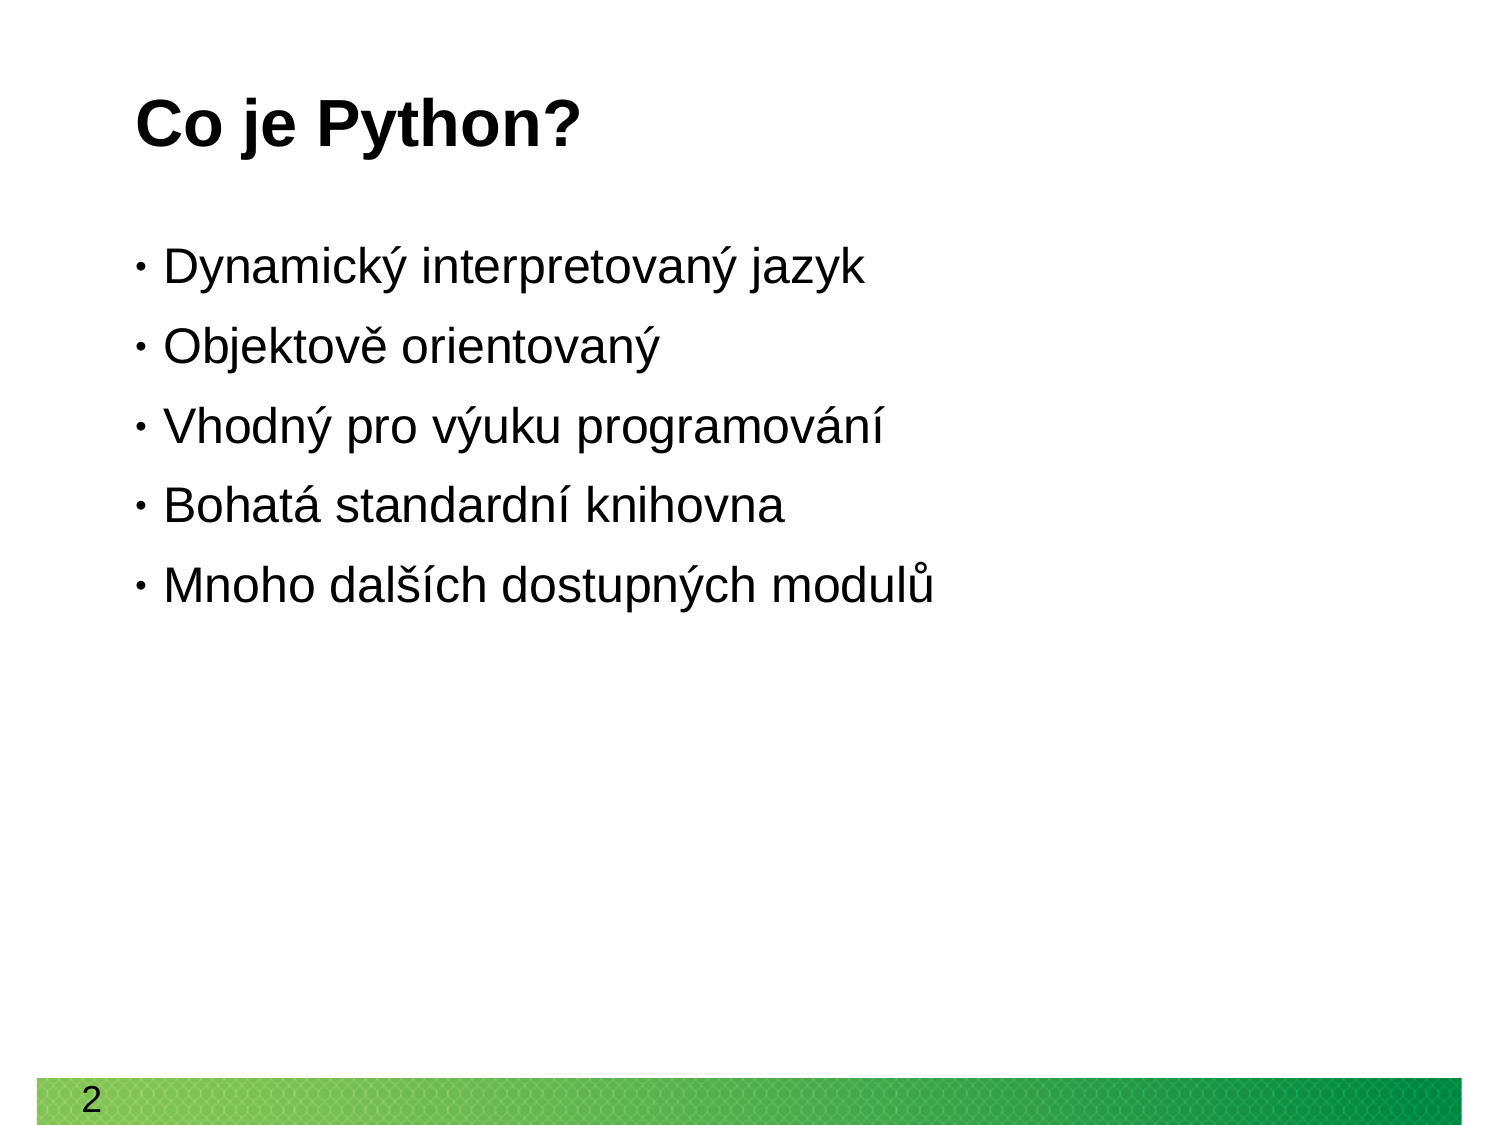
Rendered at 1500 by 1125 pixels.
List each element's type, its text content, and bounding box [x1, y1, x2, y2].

list Dynamický interpretovaný jazyk Objektově orientovaný Vhodný pro výuku programování Bohatá standardní knihovna Mnoho dalších dostupných modulů [135, 238, 1372, 982]
picture [36, 1078, 1462, 1125]
title Co je Python? [135, 41, 1372, 204]
